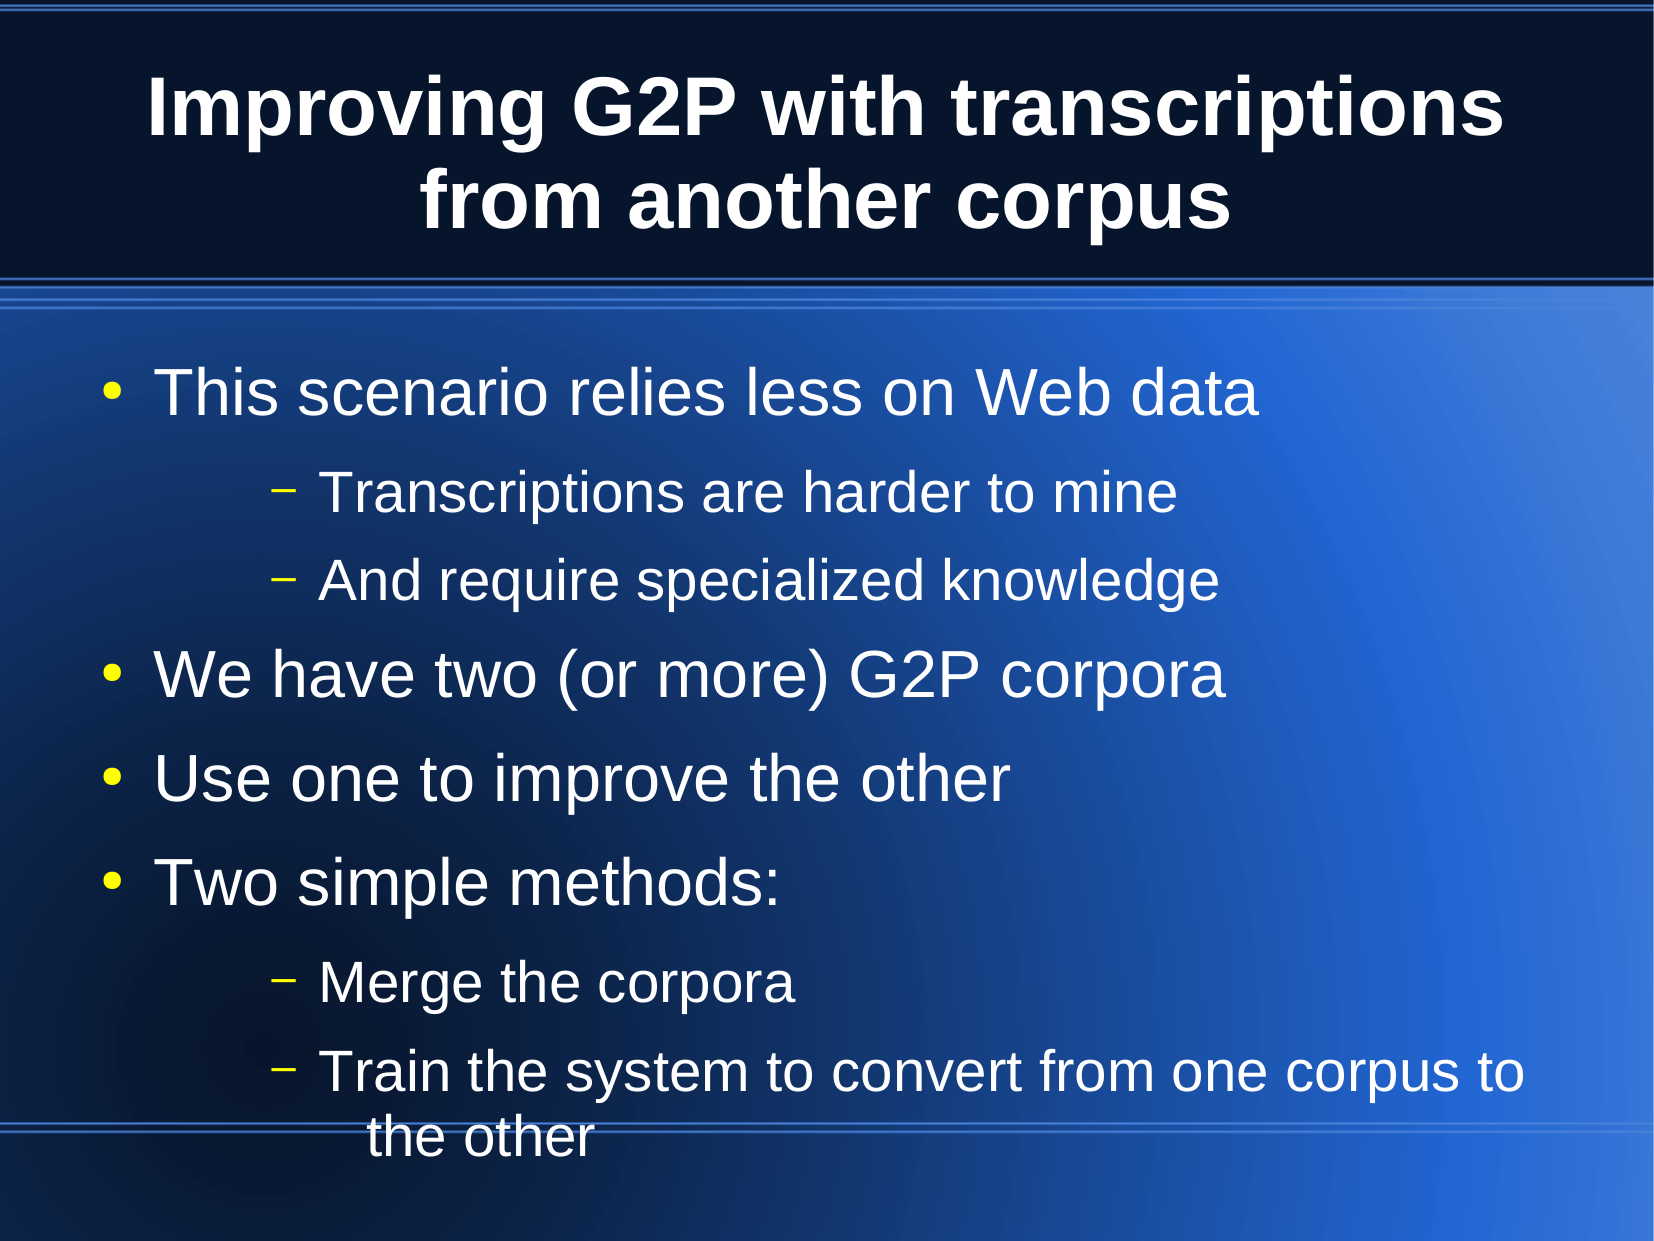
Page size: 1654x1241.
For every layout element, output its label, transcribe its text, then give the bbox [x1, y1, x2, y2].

title Improving G2P with transcriptions from another corpus [82, 49, 1571, 257]
picture [0, 0, 1654, 1241]
list This scenario relies less on Web data Transcriptions are harder to mine And require specialized knowledge We have two (or more) G2P corpora Use one to improve the other Two simple methods: Merge the corpora Train the system to convert from one corpus to the other [82, 355, 1571, 1169]
